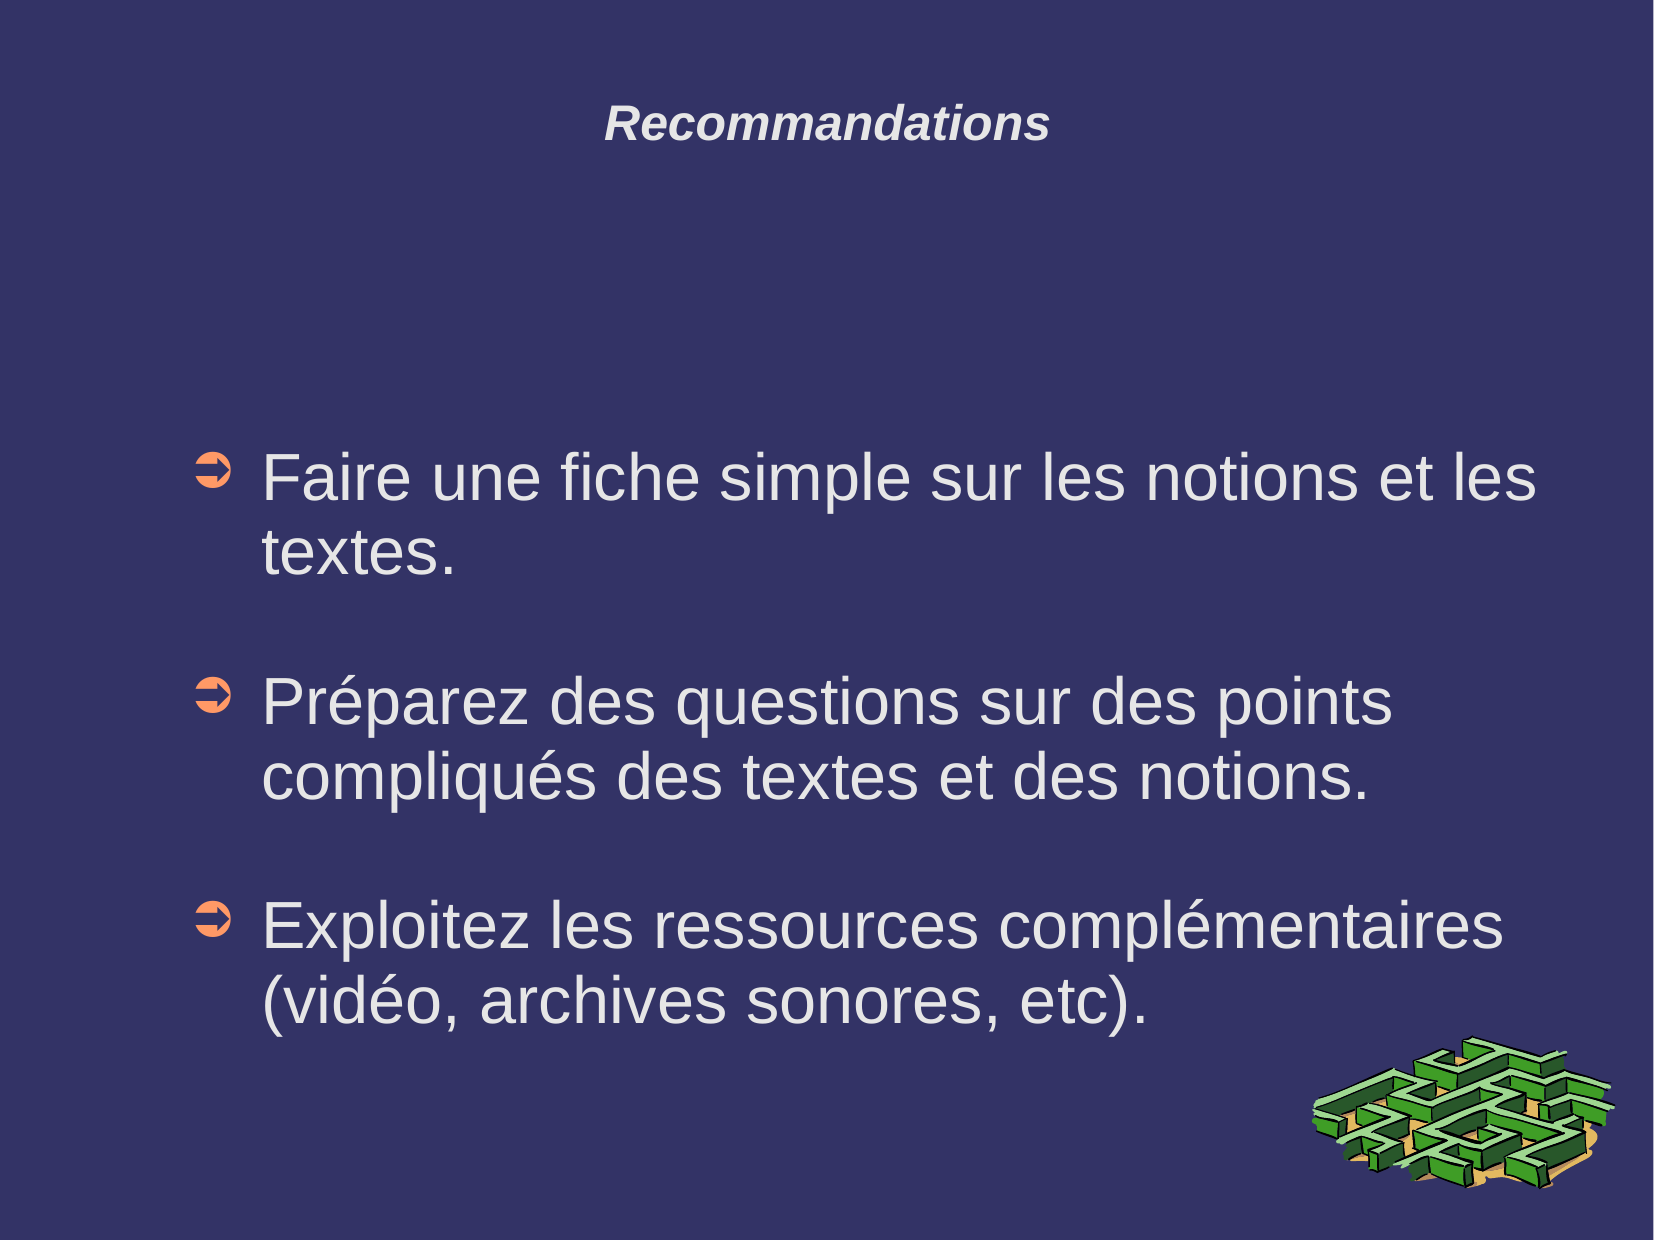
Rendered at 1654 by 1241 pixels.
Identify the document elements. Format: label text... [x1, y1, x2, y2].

list Faire une fiche simple sur les notions et les textes. Préparez des questions sur des points compliqués des textes et des notions. Exploitez les ressources complémentaires (vidéo, archives sonores, etc). [178, 364, 1570, 1147]
title Recommandations [121, 19, 1534, 227]
